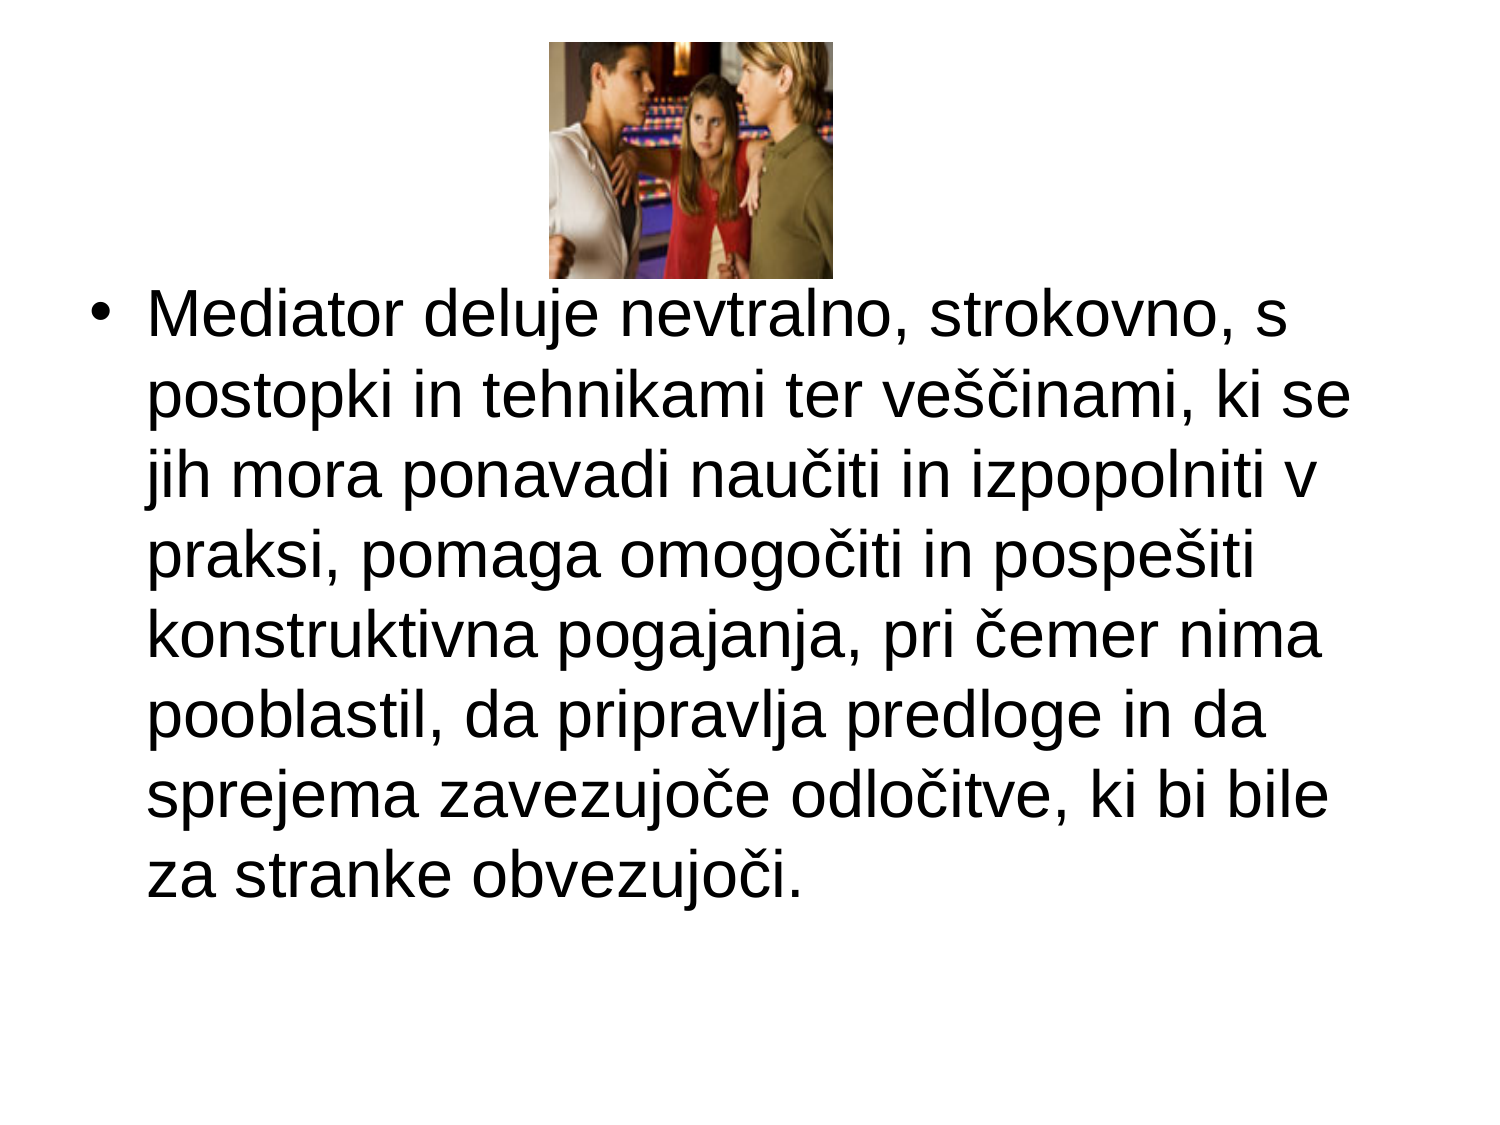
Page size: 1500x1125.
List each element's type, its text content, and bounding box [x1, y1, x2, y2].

picture [549, 42, 833, 279]
list Mediator deluje nevtralno, strokovno, s postopki in tehnikami ter veščinami, ki se jih mora ponavadi naučiti in izpopolniti v praksi, pomaga omogočiti in pospešiti konstruktivna pogajanja, pri čemer nima pooblastil, da pripravlja predloge in da sprejema zavezujoče odločitve, ki bi bile za stranke obvezujoči. [75, 262, 1426, 1006]
